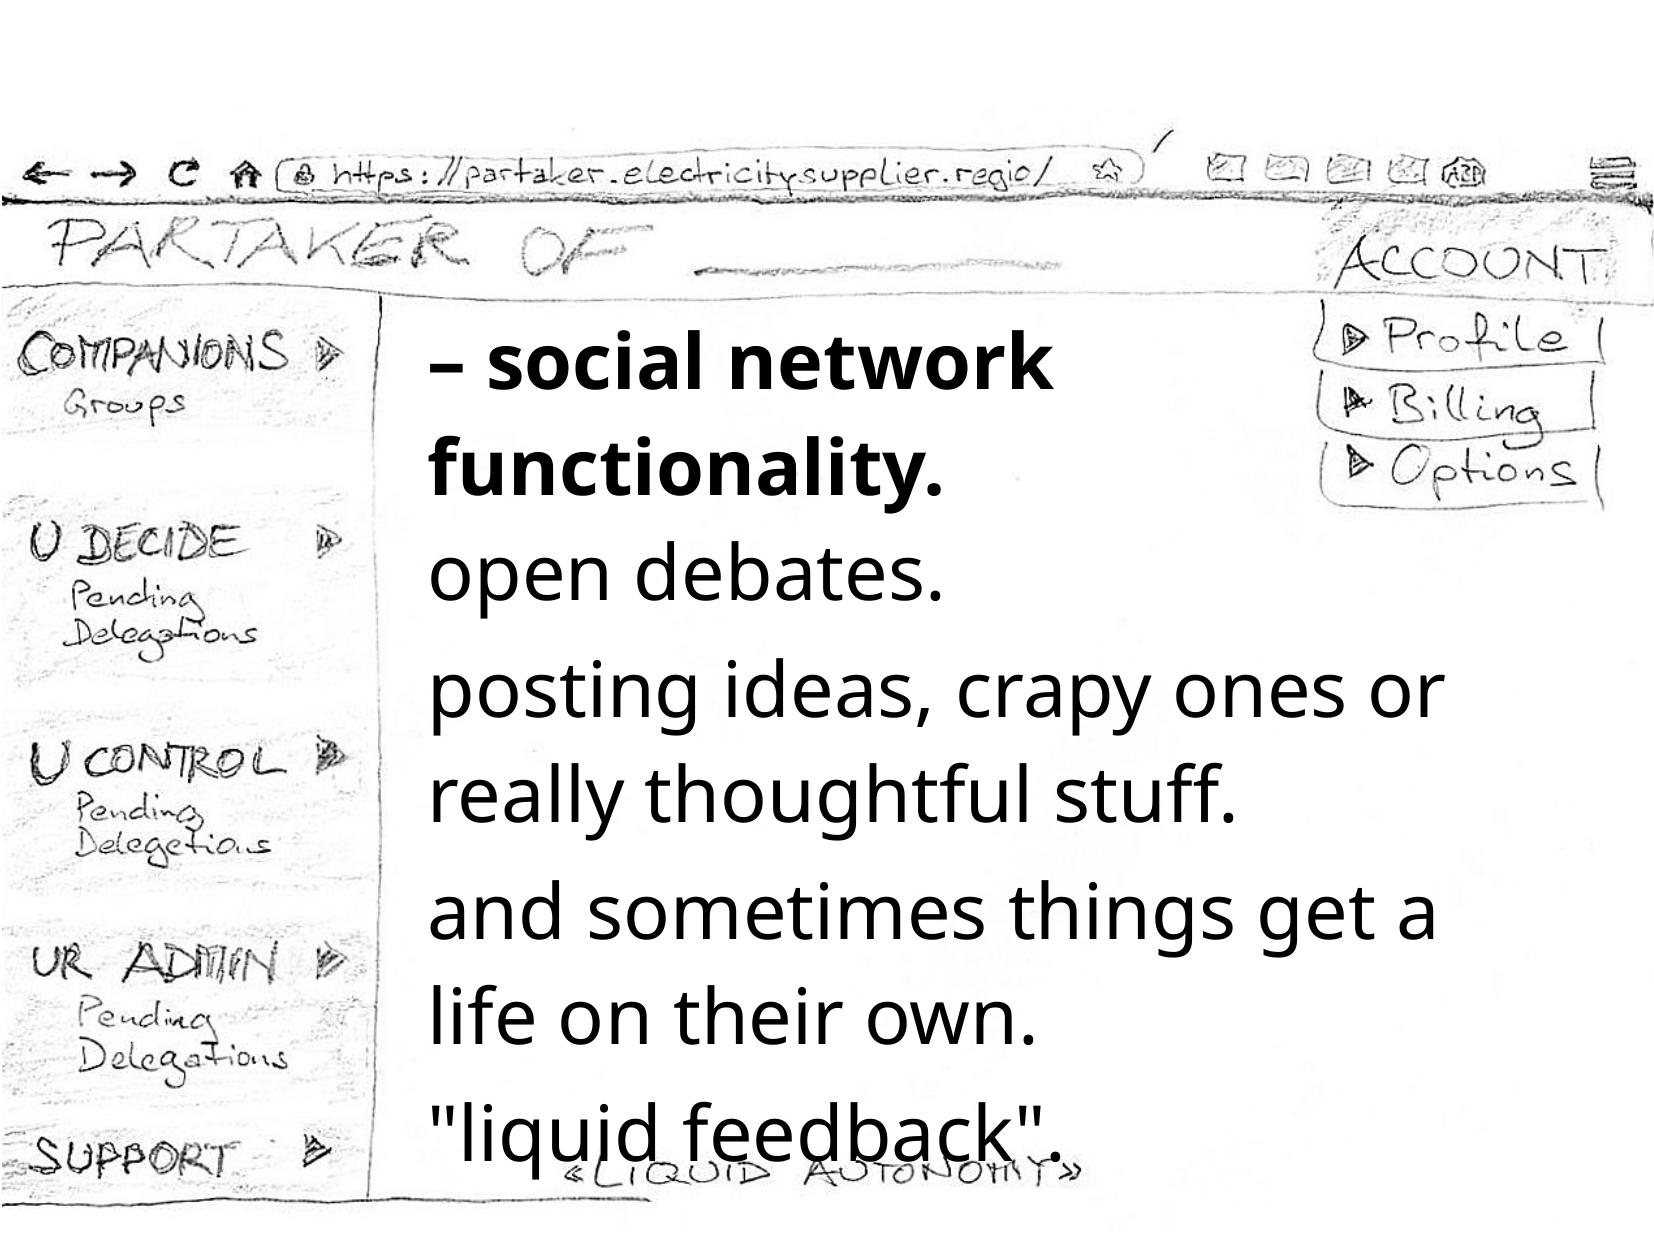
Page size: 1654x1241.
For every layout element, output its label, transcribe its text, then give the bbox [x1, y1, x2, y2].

picture [2, 106, 1654, 1232]
list – social network functionality. open debates. posting ideas, crapy ones or really thoughtful stuff. and sometimes things get a life on their own. "liquid feedback". [361, 307, 1560, 1193]
